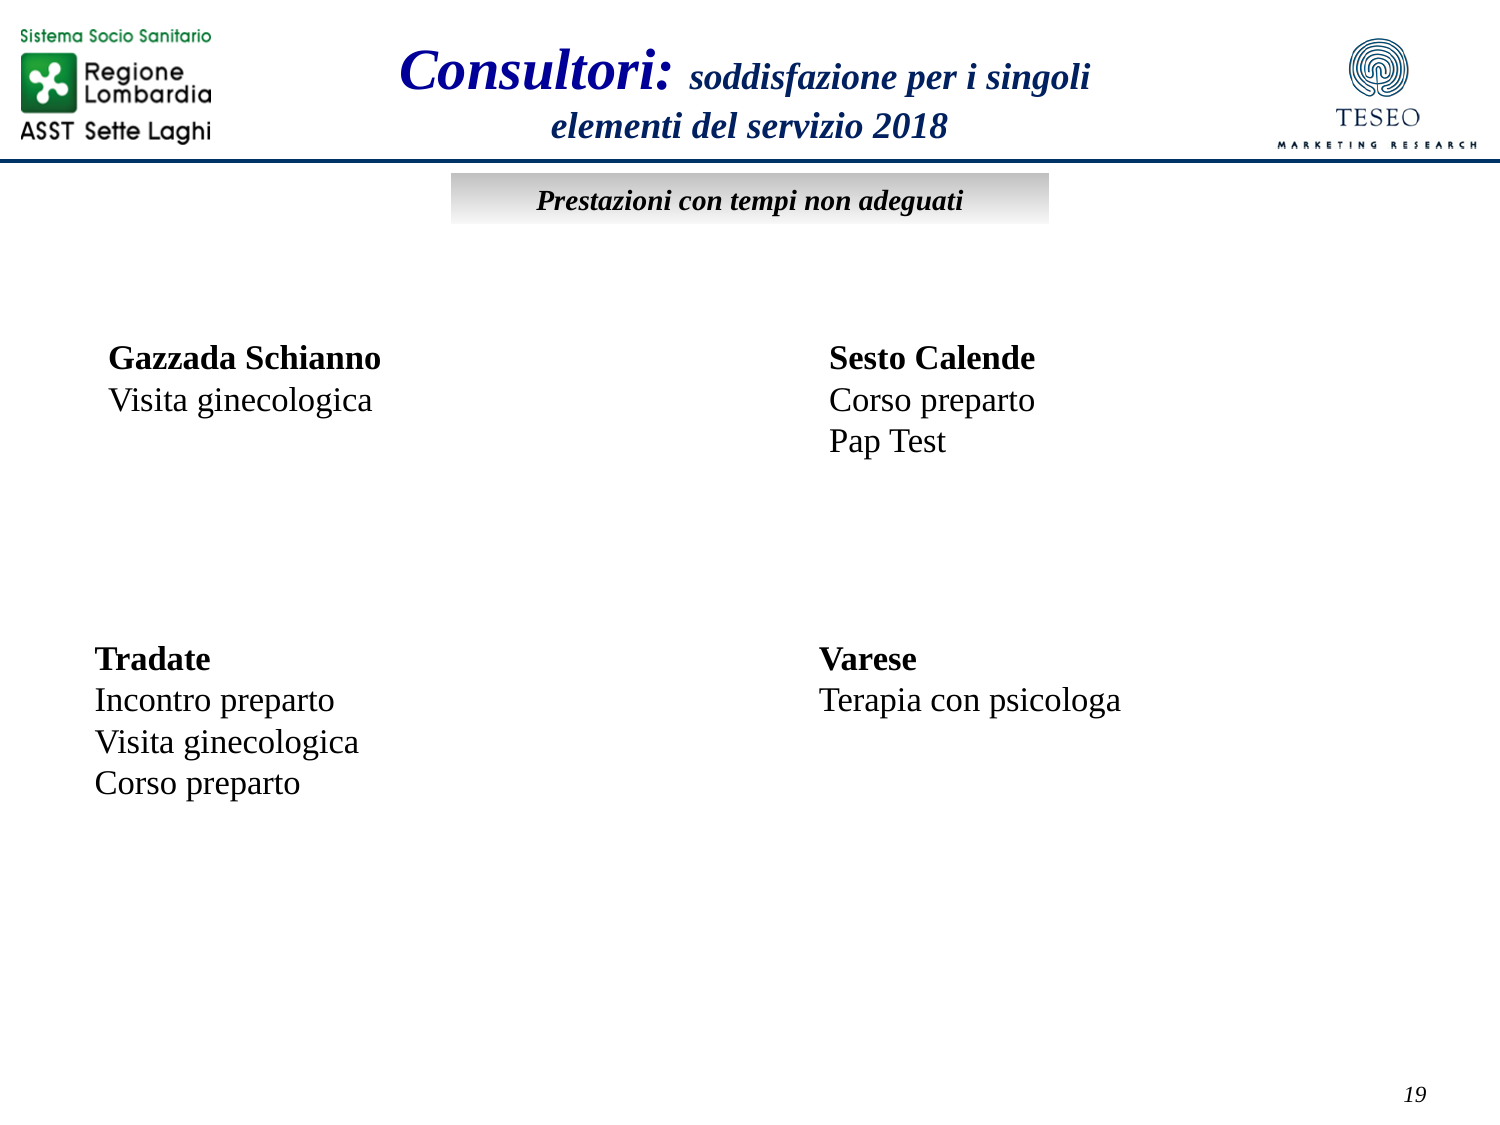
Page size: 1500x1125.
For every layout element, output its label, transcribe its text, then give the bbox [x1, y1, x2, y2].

text_box Consultori: soddisfazione per i singoli elementi del servizio 2018 [206, 25, 1294, 151]
picture [21, 26, 206, 148]
text_box Prestazioni con tempi non adeguati [451, 173, 1049, 224]
text_box Sesto Calende Corso preparto Pap Test [814, 327, 1051, 467]
text_box Tradate Incontro preparto Visita ginecologica Corso preparto [79, 628, 651, 810]
text_box Gazzada Schianno Visita ginecologica [93, 327, 397, 426]
picture [1294, 30, 1481, 149]
text_box Varese Terapia con psicologa [804, 628, 1481, 727]
